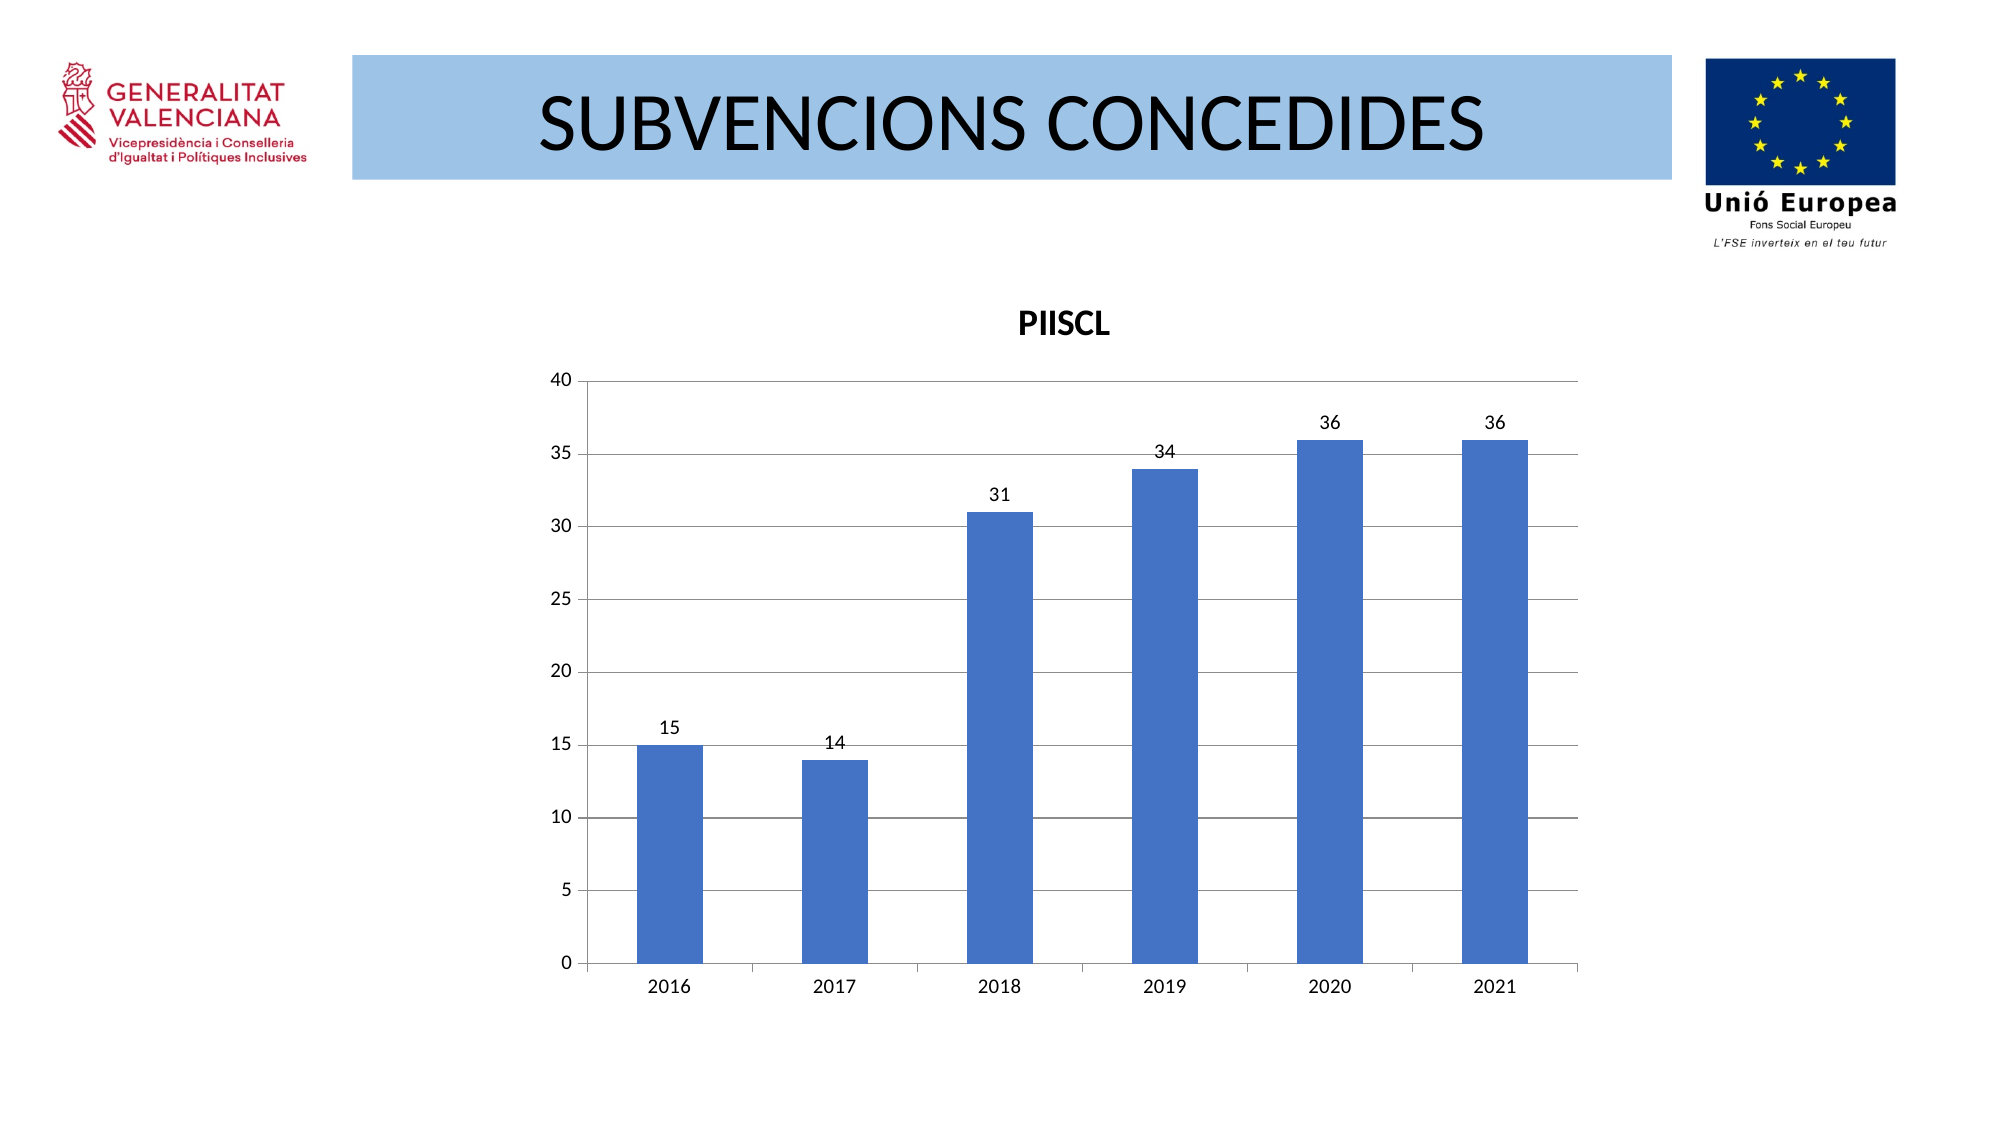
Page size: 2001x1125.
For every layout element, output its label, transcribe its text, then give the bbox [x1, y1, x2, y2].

picture [1685, 47, 1912, 257]
chart [529, 273, 1600, 1014]
text_box SUBVENCIONS CONCEDIDES [352, 55, 1672, 180]
picture [11, 19, 353, 205]
